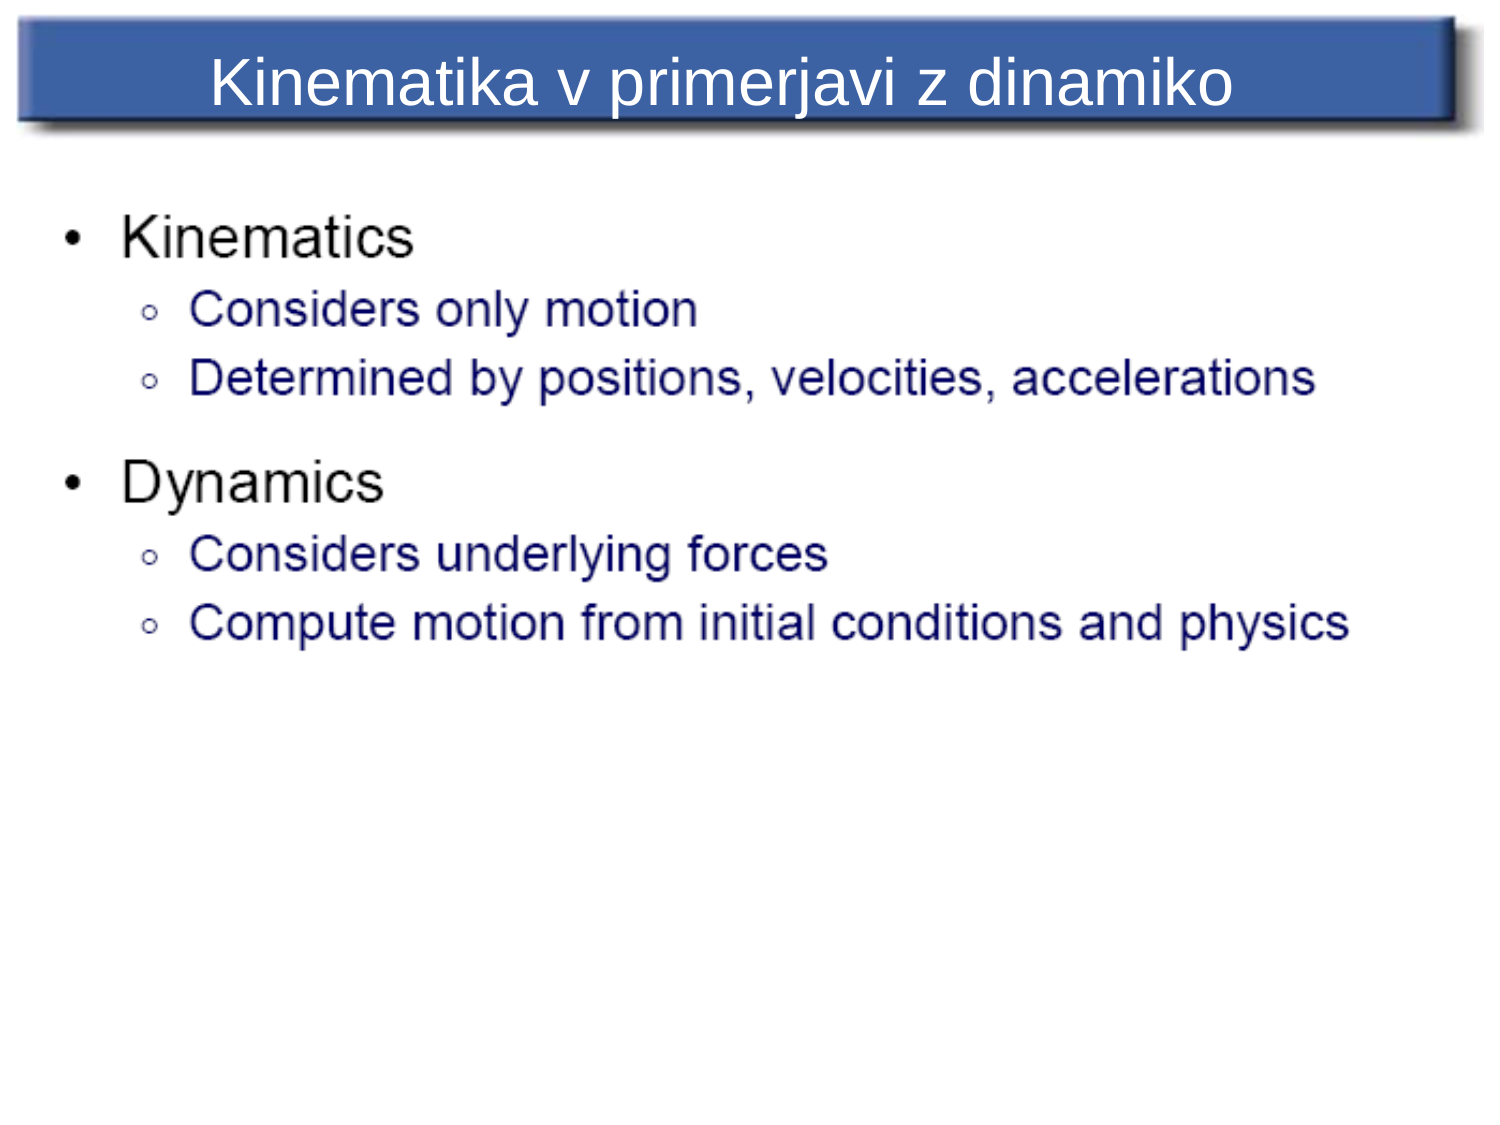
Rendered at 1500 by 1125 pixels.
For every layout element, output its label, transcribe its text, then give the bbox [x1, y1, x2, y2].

text_box Kinematika v primerjavi z dinamiko [194, 30, 1251, 127]
picture [16, 13, 1484, 141]
picture [53, 196, 1471, 1027]
